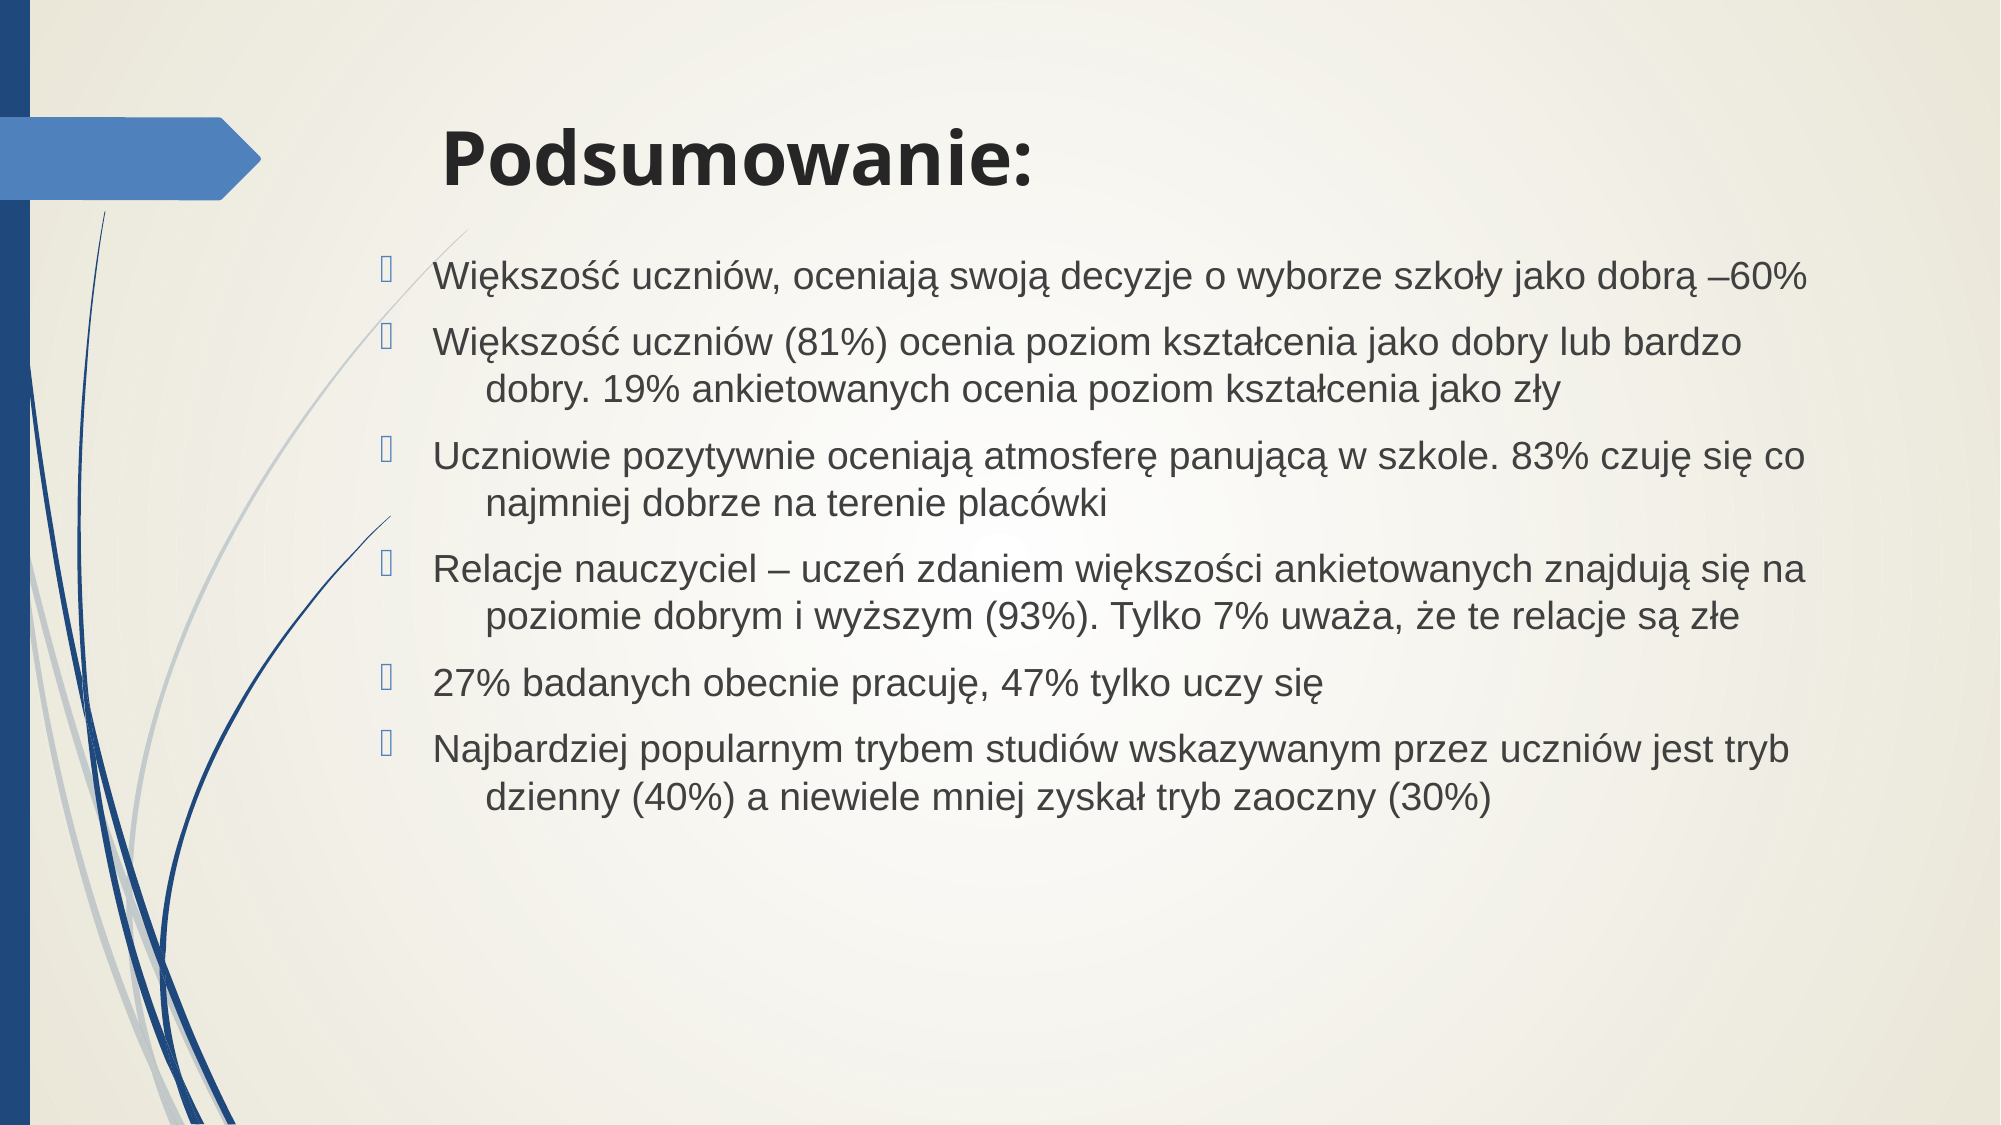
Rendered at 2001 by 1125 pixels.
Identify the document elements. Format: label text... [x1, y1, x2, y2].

title Podsumowanie: [425, 102, 1888, 313]
list Większość uczniów, oceniają swoją decyzje o wyborze szkoły jako dobrą –60% Większość uczniów (81%) ocenia poziom kształcenia jako dobry lub bardzo dobry. 19% ankietowanych ocenia poziom kształcenia jako zły Uczniowie pozytywnie oceniają atmosferę panującą w szkole. 83% czuję się co najmniej dobrze na terenie placówki Relacje nauczyciel – uczeń zdaniem większości ankietowanych znajdują się na poziomie dobrym i wyższym (93%). Tylko 7% uważa, że te relacje są złe 27% badanych obecnie pracuję, 47% tylko uczy się Najbardziej popularnym trybem studiów wskazywanym przez uczniów jest tryb dzienny (40%) a niewiele mniej zyskał tryb zaoczny (30%) [364, 242, 1828, 863]
